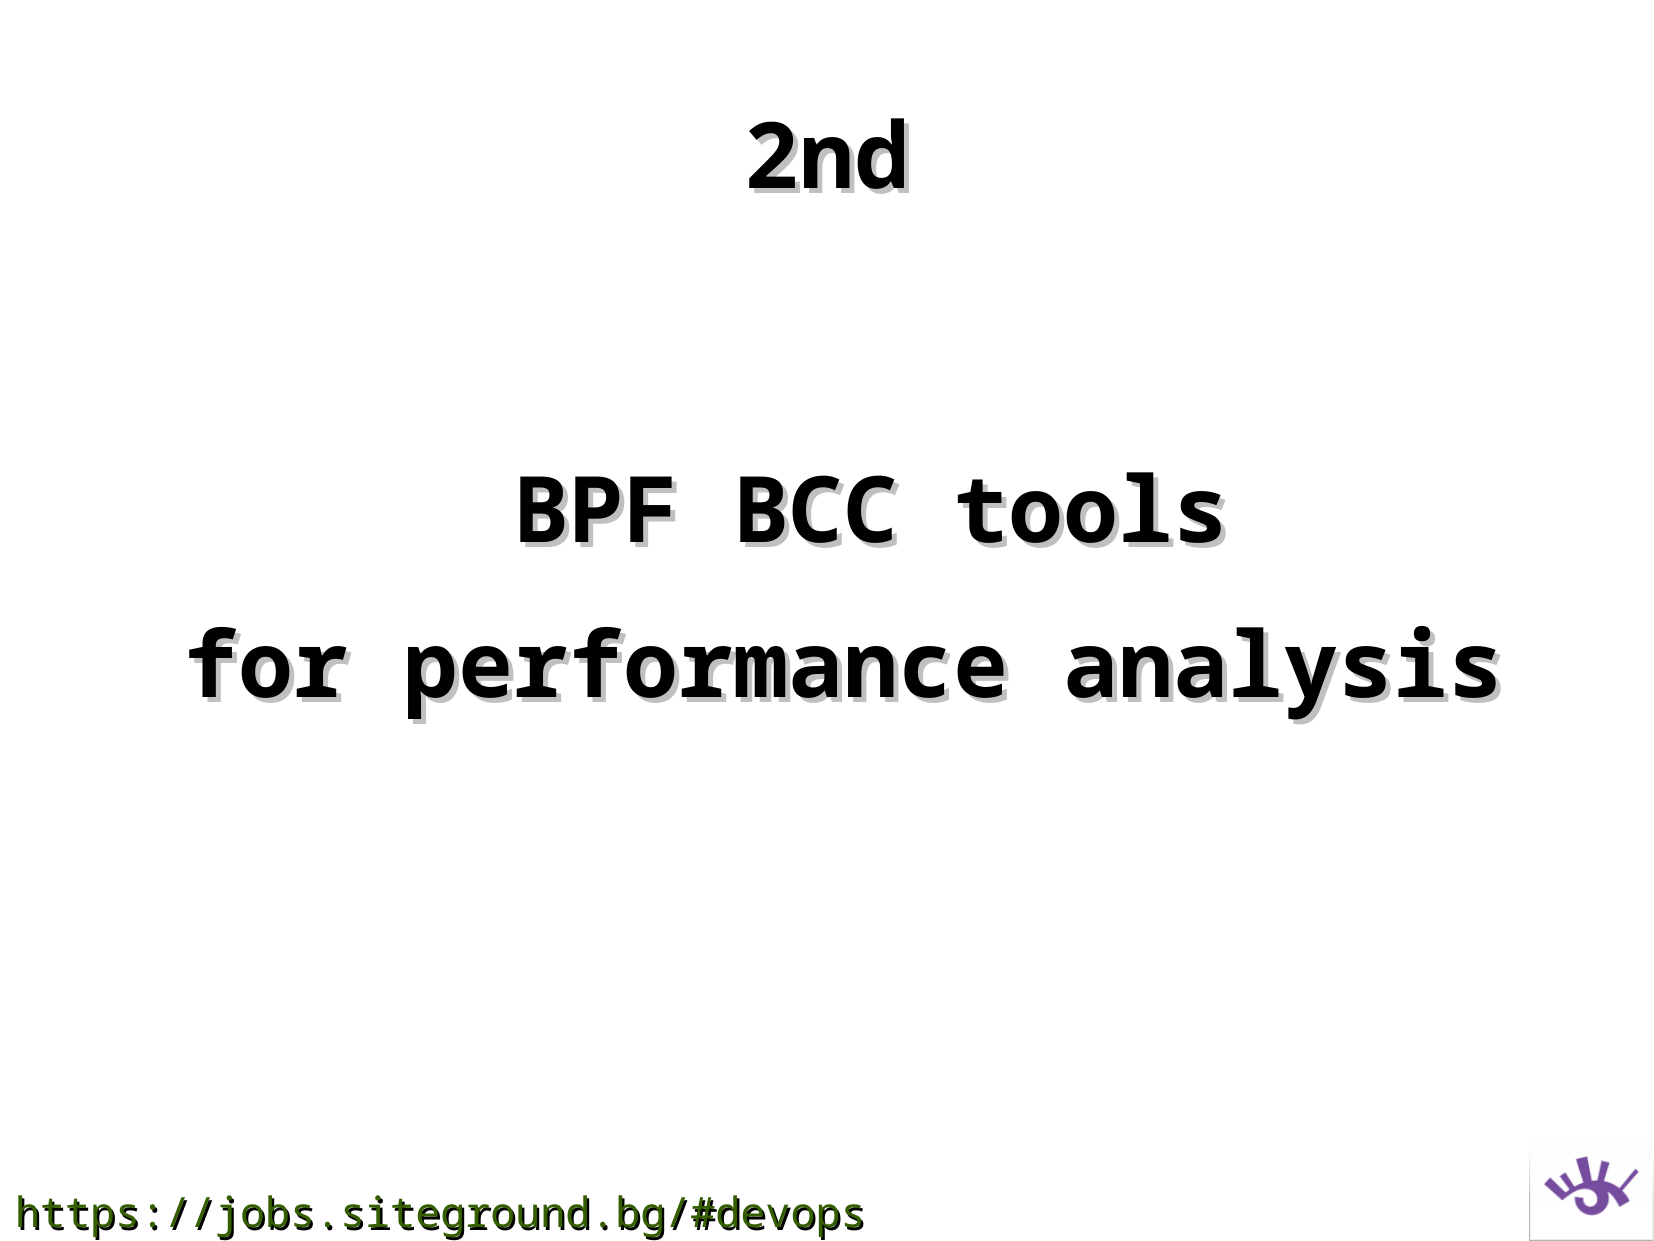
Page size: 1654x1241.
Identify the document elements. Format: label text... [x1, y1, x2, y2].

picture [1529, 1134, 1654, 1241]
list BPF BCC tools for performance analysis [82, 290, 1606, 1081]
title 2nd [82, 49, 1571, 257]
text_box https://jobs.siteground.bg/#devops [0, 1175, 889, 1240]
